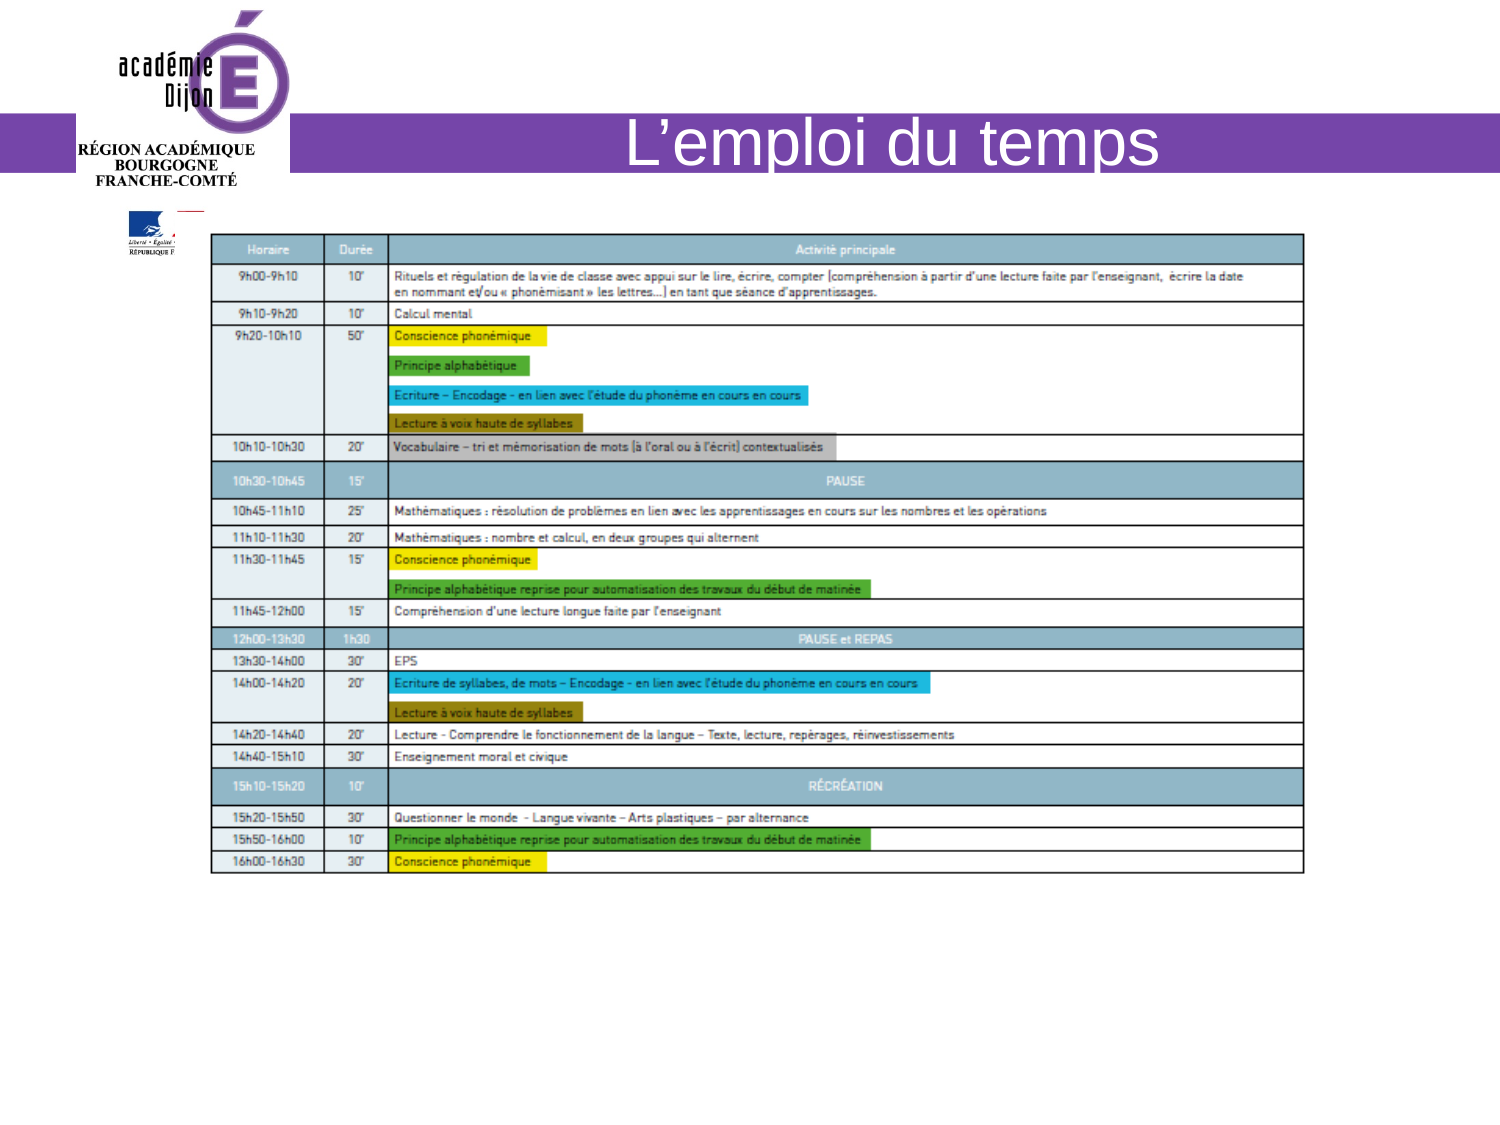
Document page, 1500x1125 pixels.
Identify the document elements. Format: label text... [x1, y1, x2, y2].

picture [76, 8, 1325, 913]
title L’emploi du temps [360, 45, 1425, 233]
